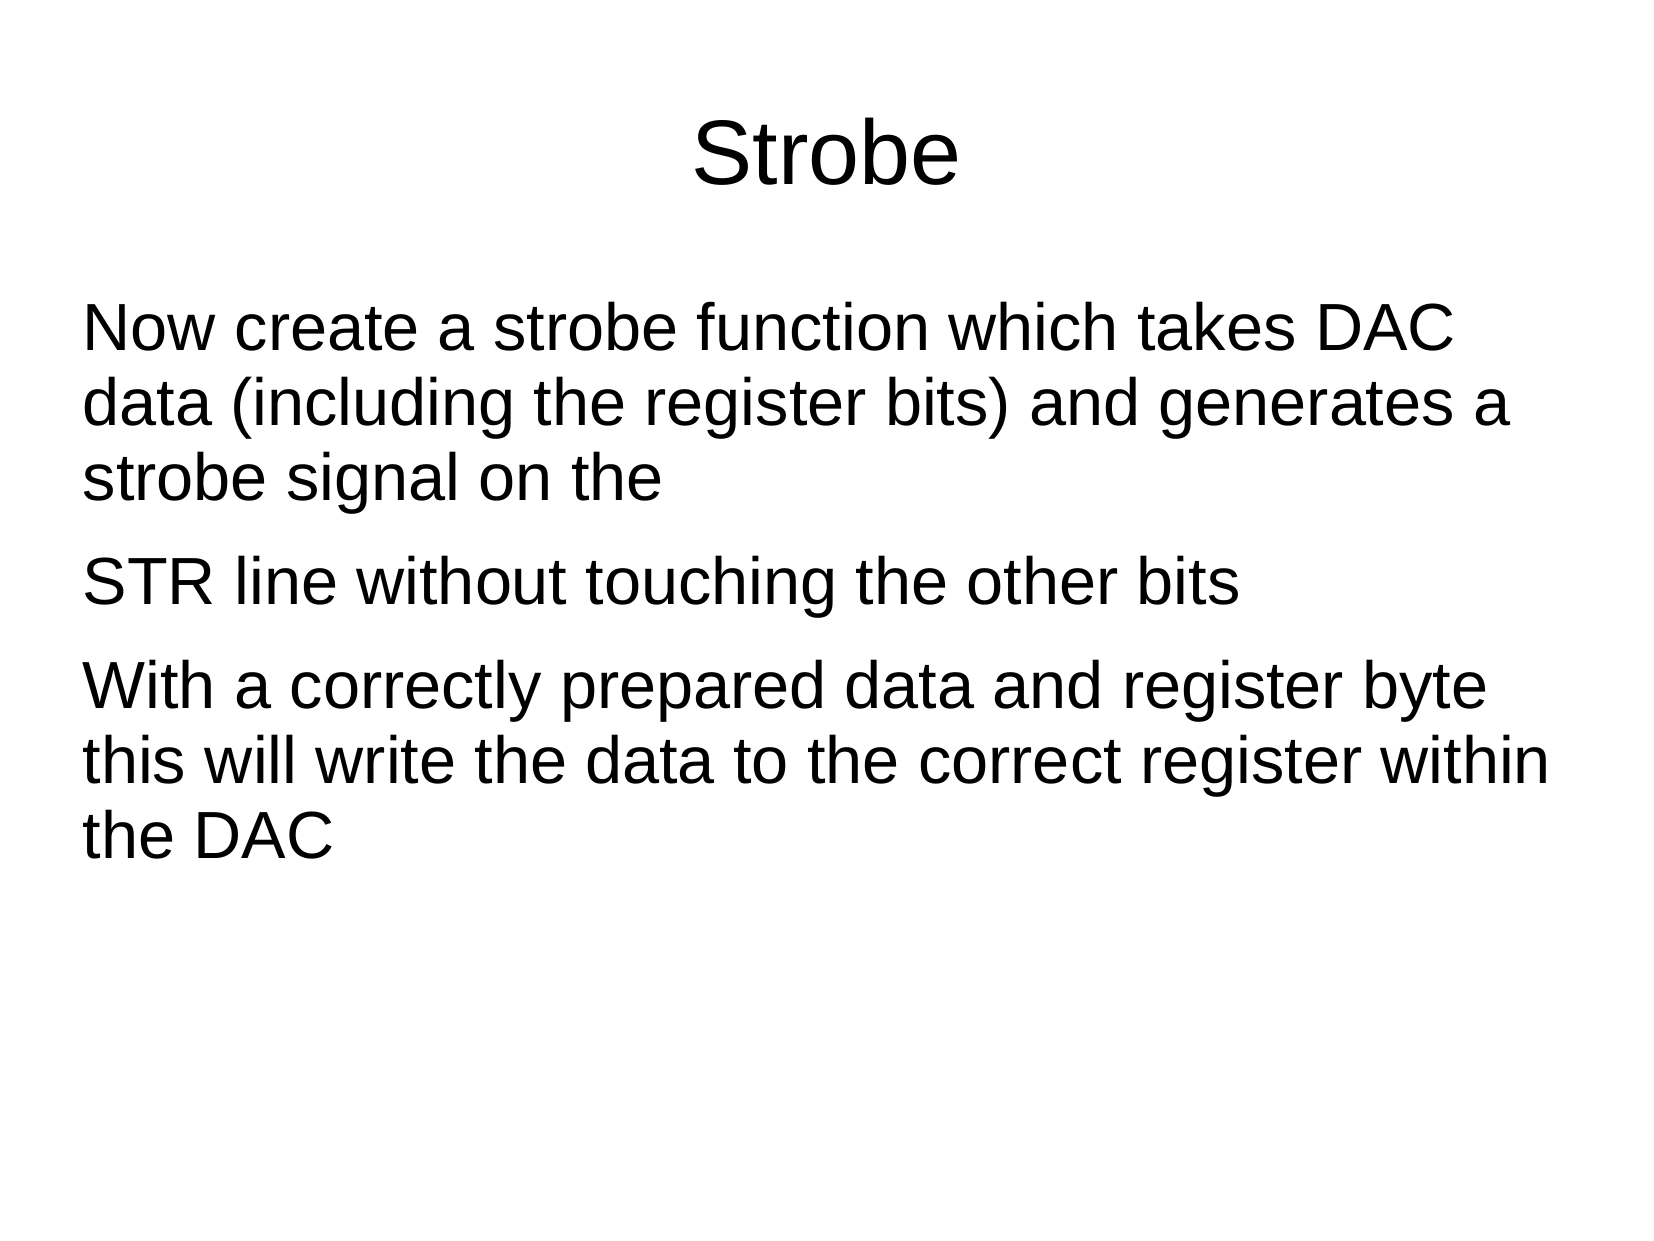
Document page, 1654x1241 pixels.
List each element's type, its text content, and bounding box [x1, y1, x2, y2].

list Now create a strobe function which takes DAC data (including the register bits) and generates a strobe signal on the STR line without touching the other bits With a correctly prepared data and register byte this will write the data to the correct register within the DAC [82, 290, 1571, 1010]
title Strobe [82, 49, 1571, 257]
